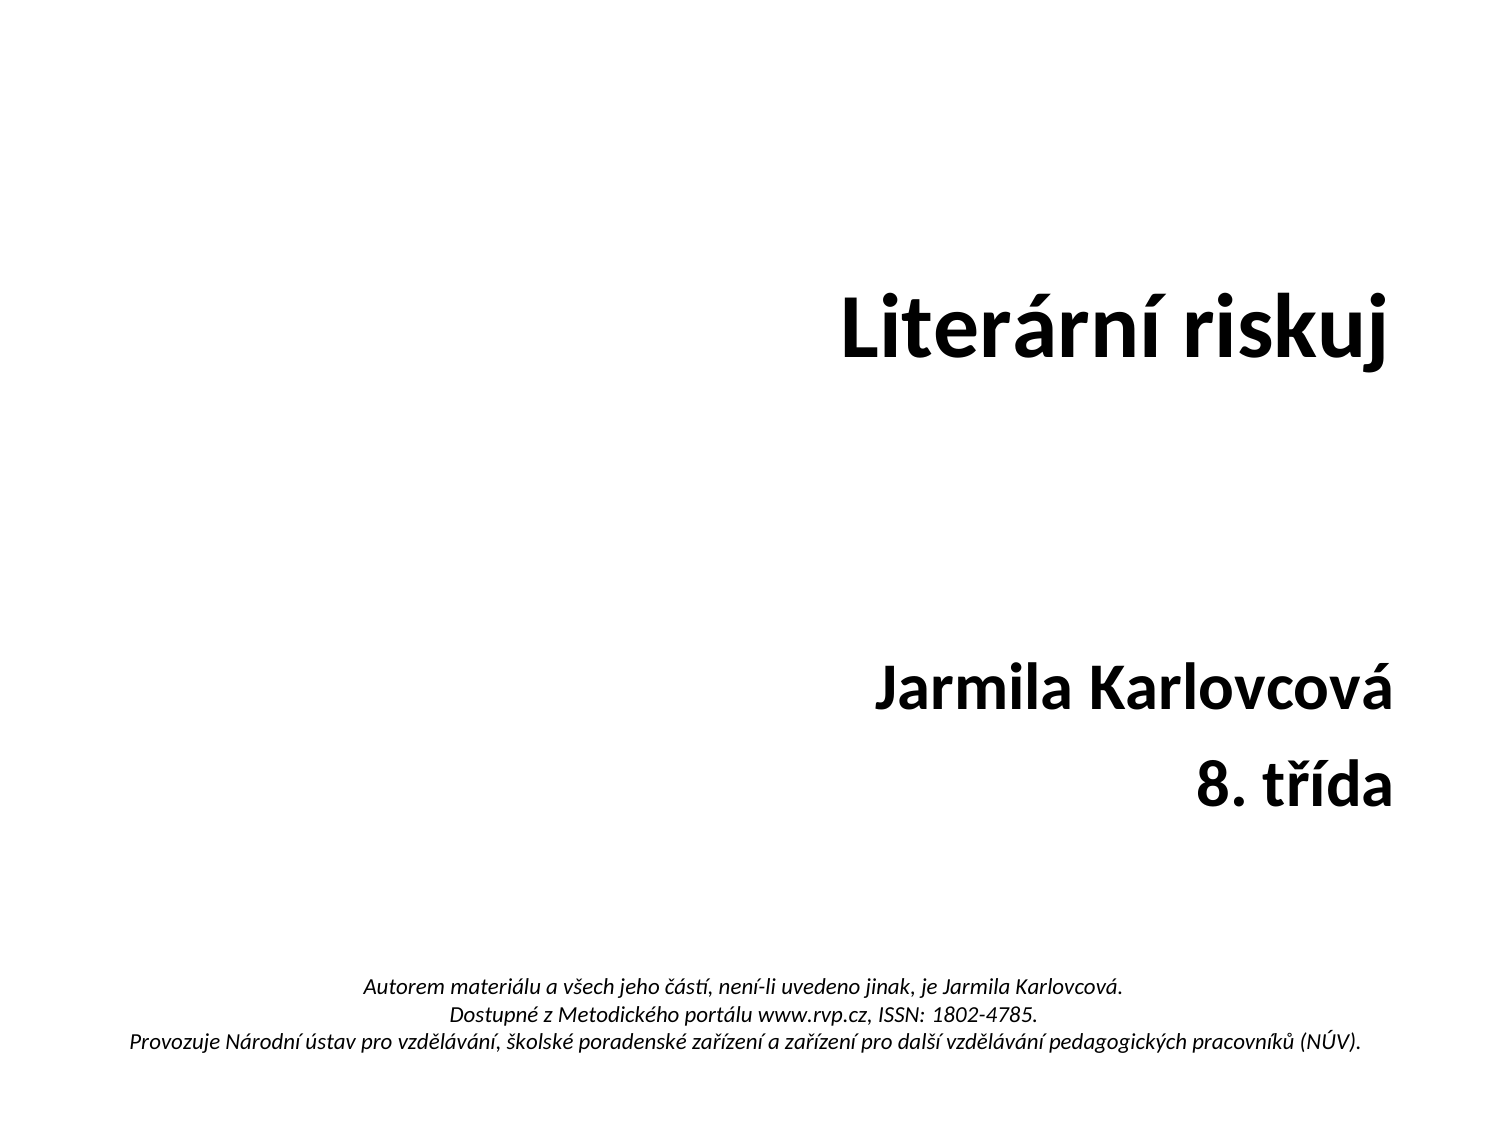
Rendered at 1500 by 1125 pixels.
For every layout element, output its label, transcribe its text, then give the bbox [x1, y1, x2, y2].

title Literární riskuj [478, 255, 1500, 497]
text_box Autorem materiálu a všech jeho částí, není-li uvedeno jinak, je Jarmila Karlovcová. Dostupné z Metodického portálu www.rvp.cz, ISSN: 1802-4785. Provozuje Národní ústav pro vzdělávání, školské poradenské zařízení a zařízení pro další vzdělávání pedagogických pracovníků (NÚV). [38, 964, 1456, 1062]
text_box Jarmila Karlovcová 8. třída [360, 538, 1411, 828]
